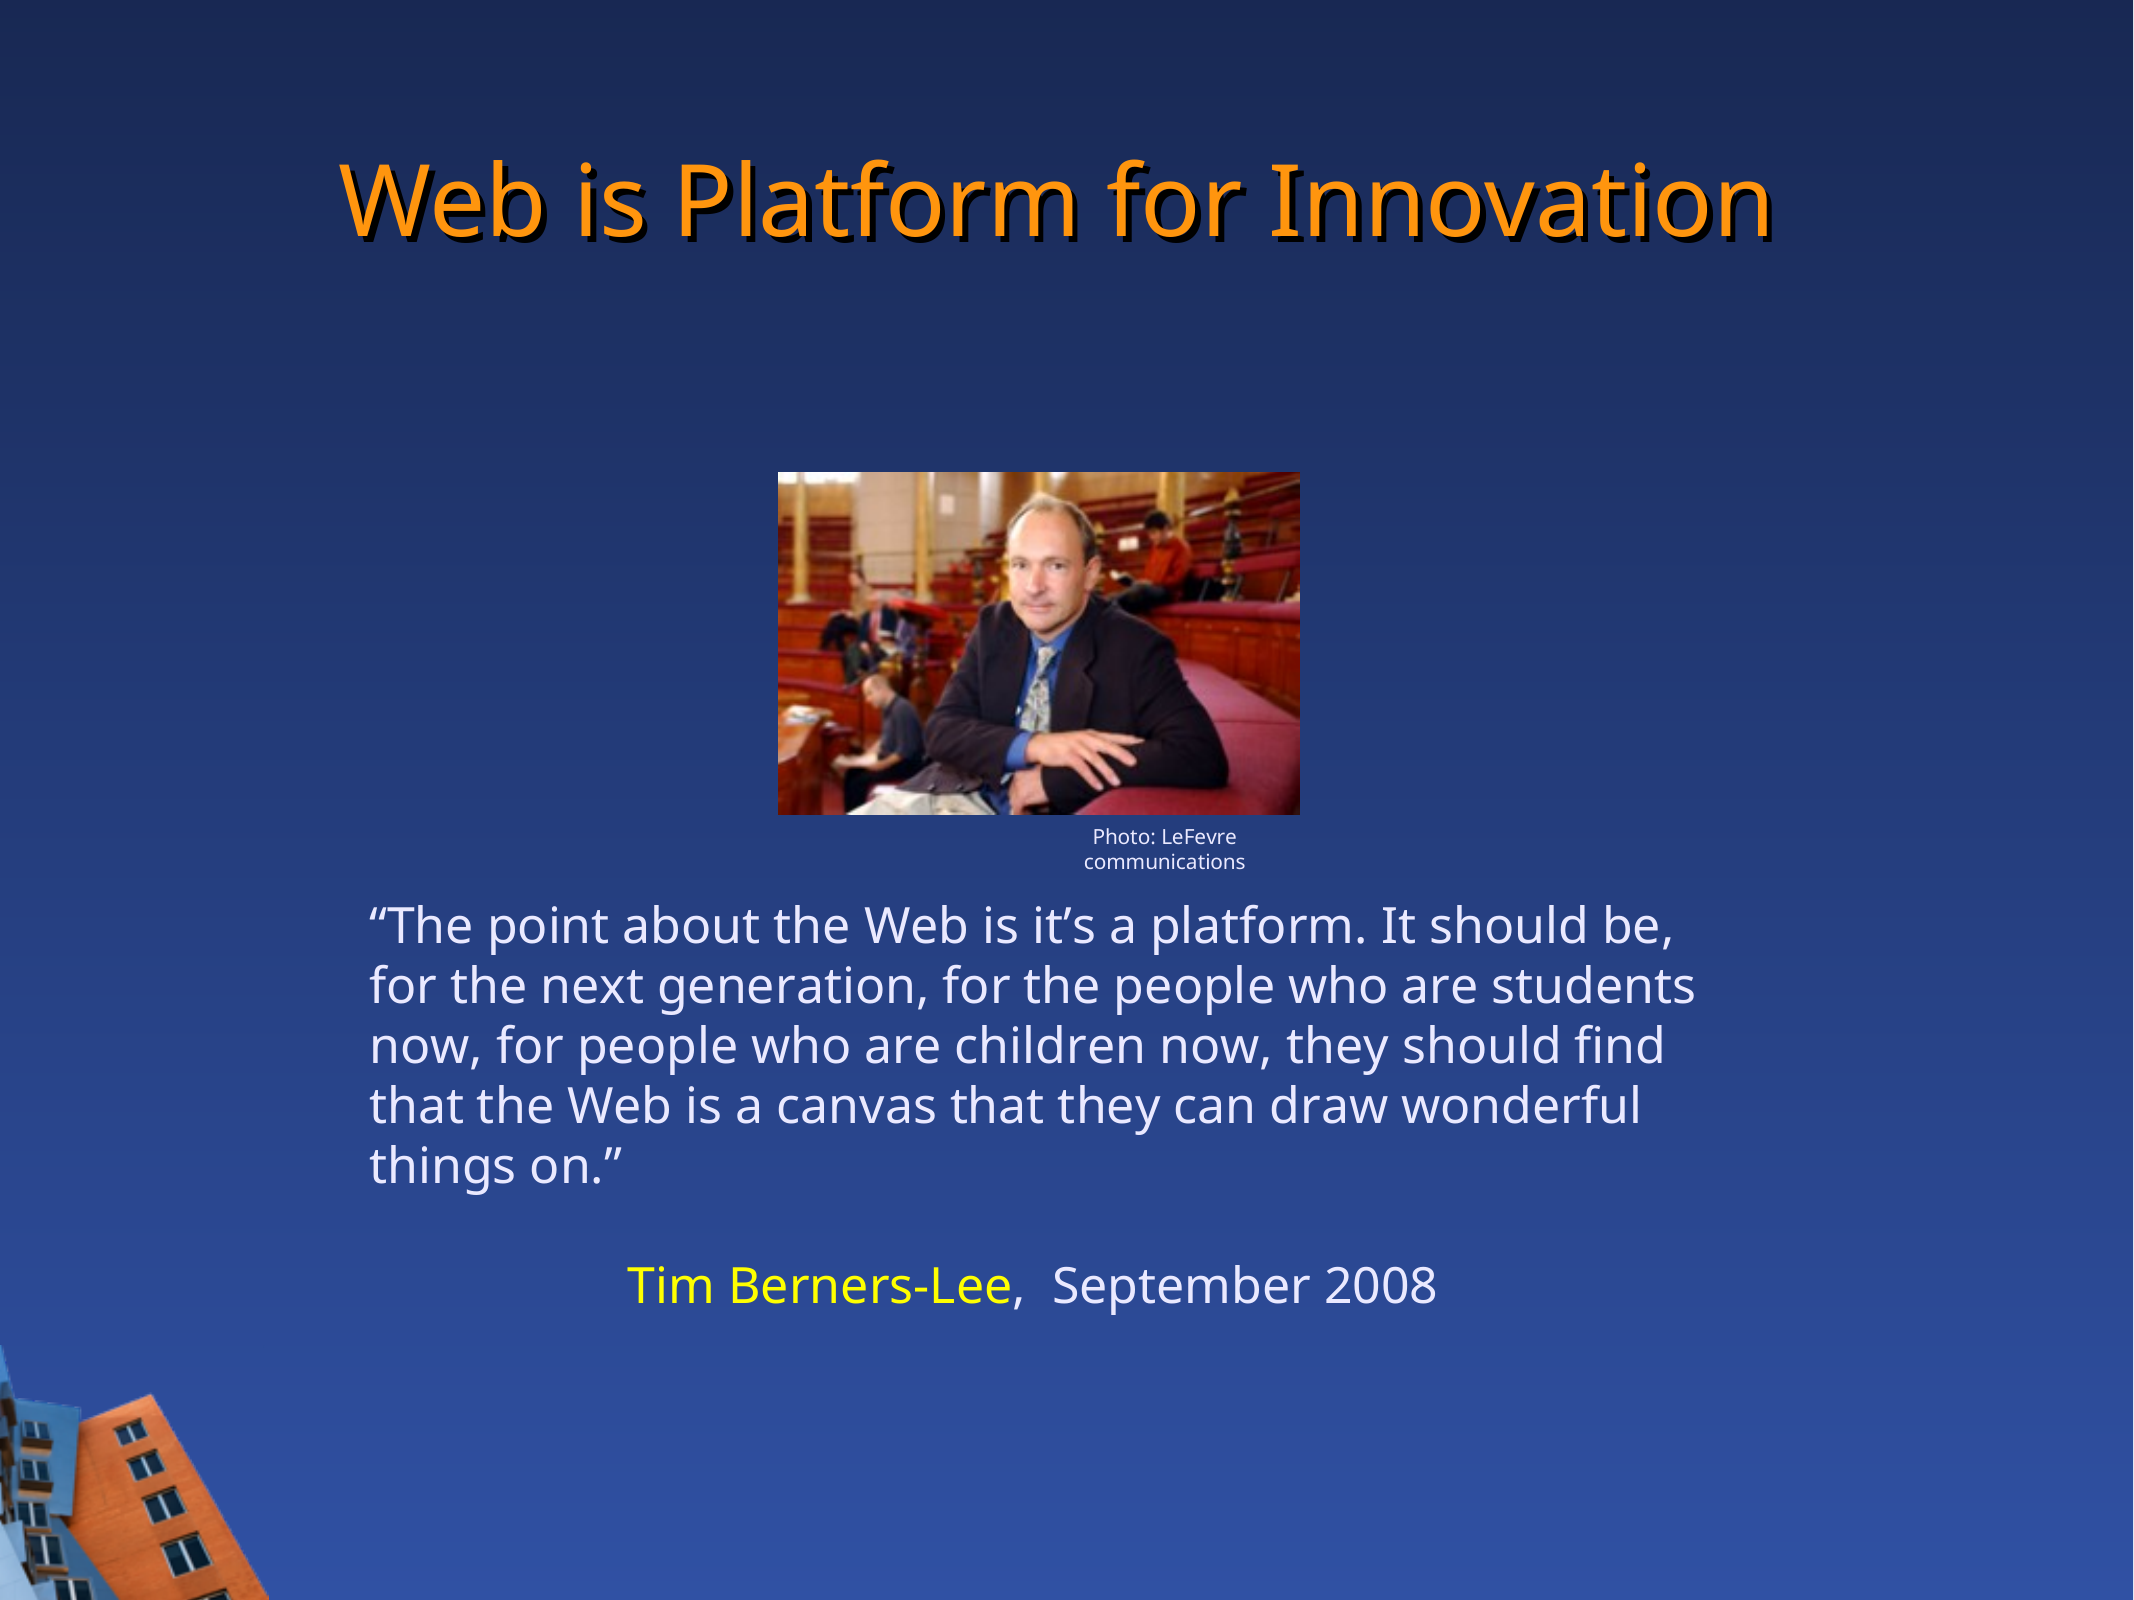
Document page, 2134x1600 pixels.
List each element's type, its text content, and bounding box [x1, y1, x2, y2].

picture [0, 1345, 269, 1600]
picture [778, 472, 1300, 815]
text_box Photo: LeFevre communications [1003, 816, 1326, 882]
text_box “The point about the Web is it’s a platform. It should be, for the next generation, for the people who are students now, for people who are children now, they should find that the Web is a canvas that they can draw wonderful things on.” Tim Berners-Lee, September 2008 [354, 885, 1720, 1477]
title Web is Platform for Innovation [59, 63, 2056, 331]
